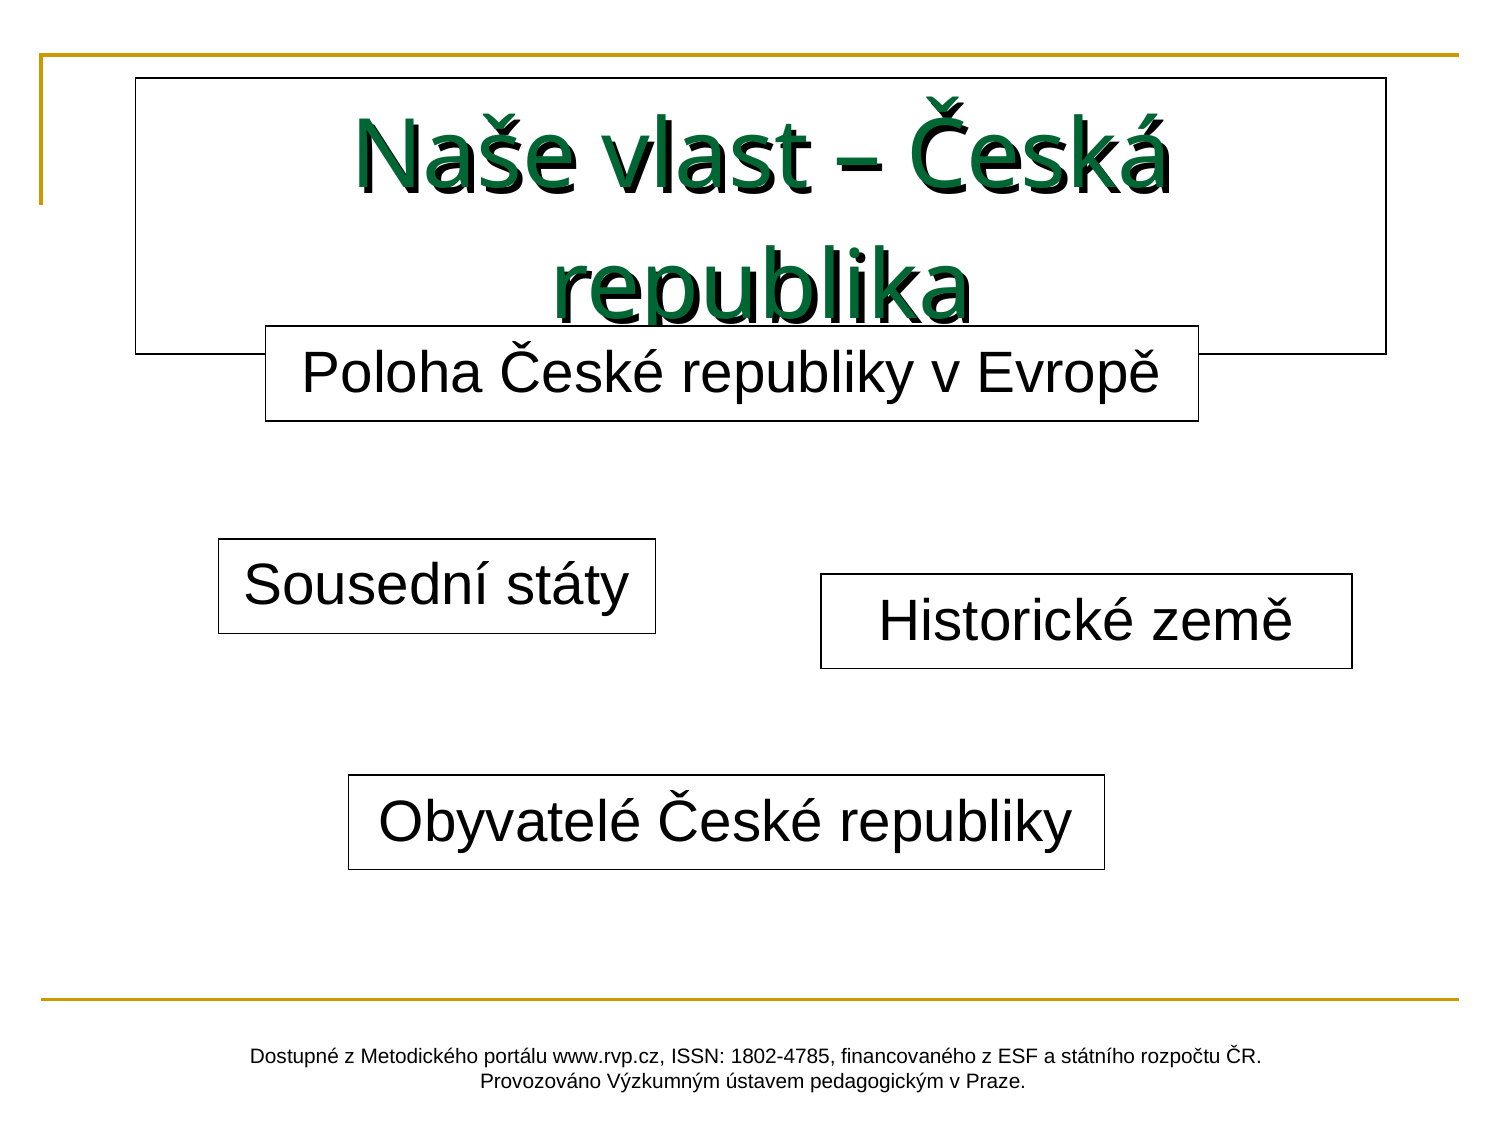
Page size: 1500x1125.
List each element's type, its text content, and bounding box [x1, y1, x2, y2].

text_box Poloha České republiky v Evropě [265, 326, 1199, 421]
title Naše vlast – Česká republika [135, 78, 1387, 220]
text_box Obyvatelé České republiky [348, 774, 1105, 870]
text_box Sousední státy [218, 538, 656, 634]
text_box Historické země [820, 574, 1353, 669]
